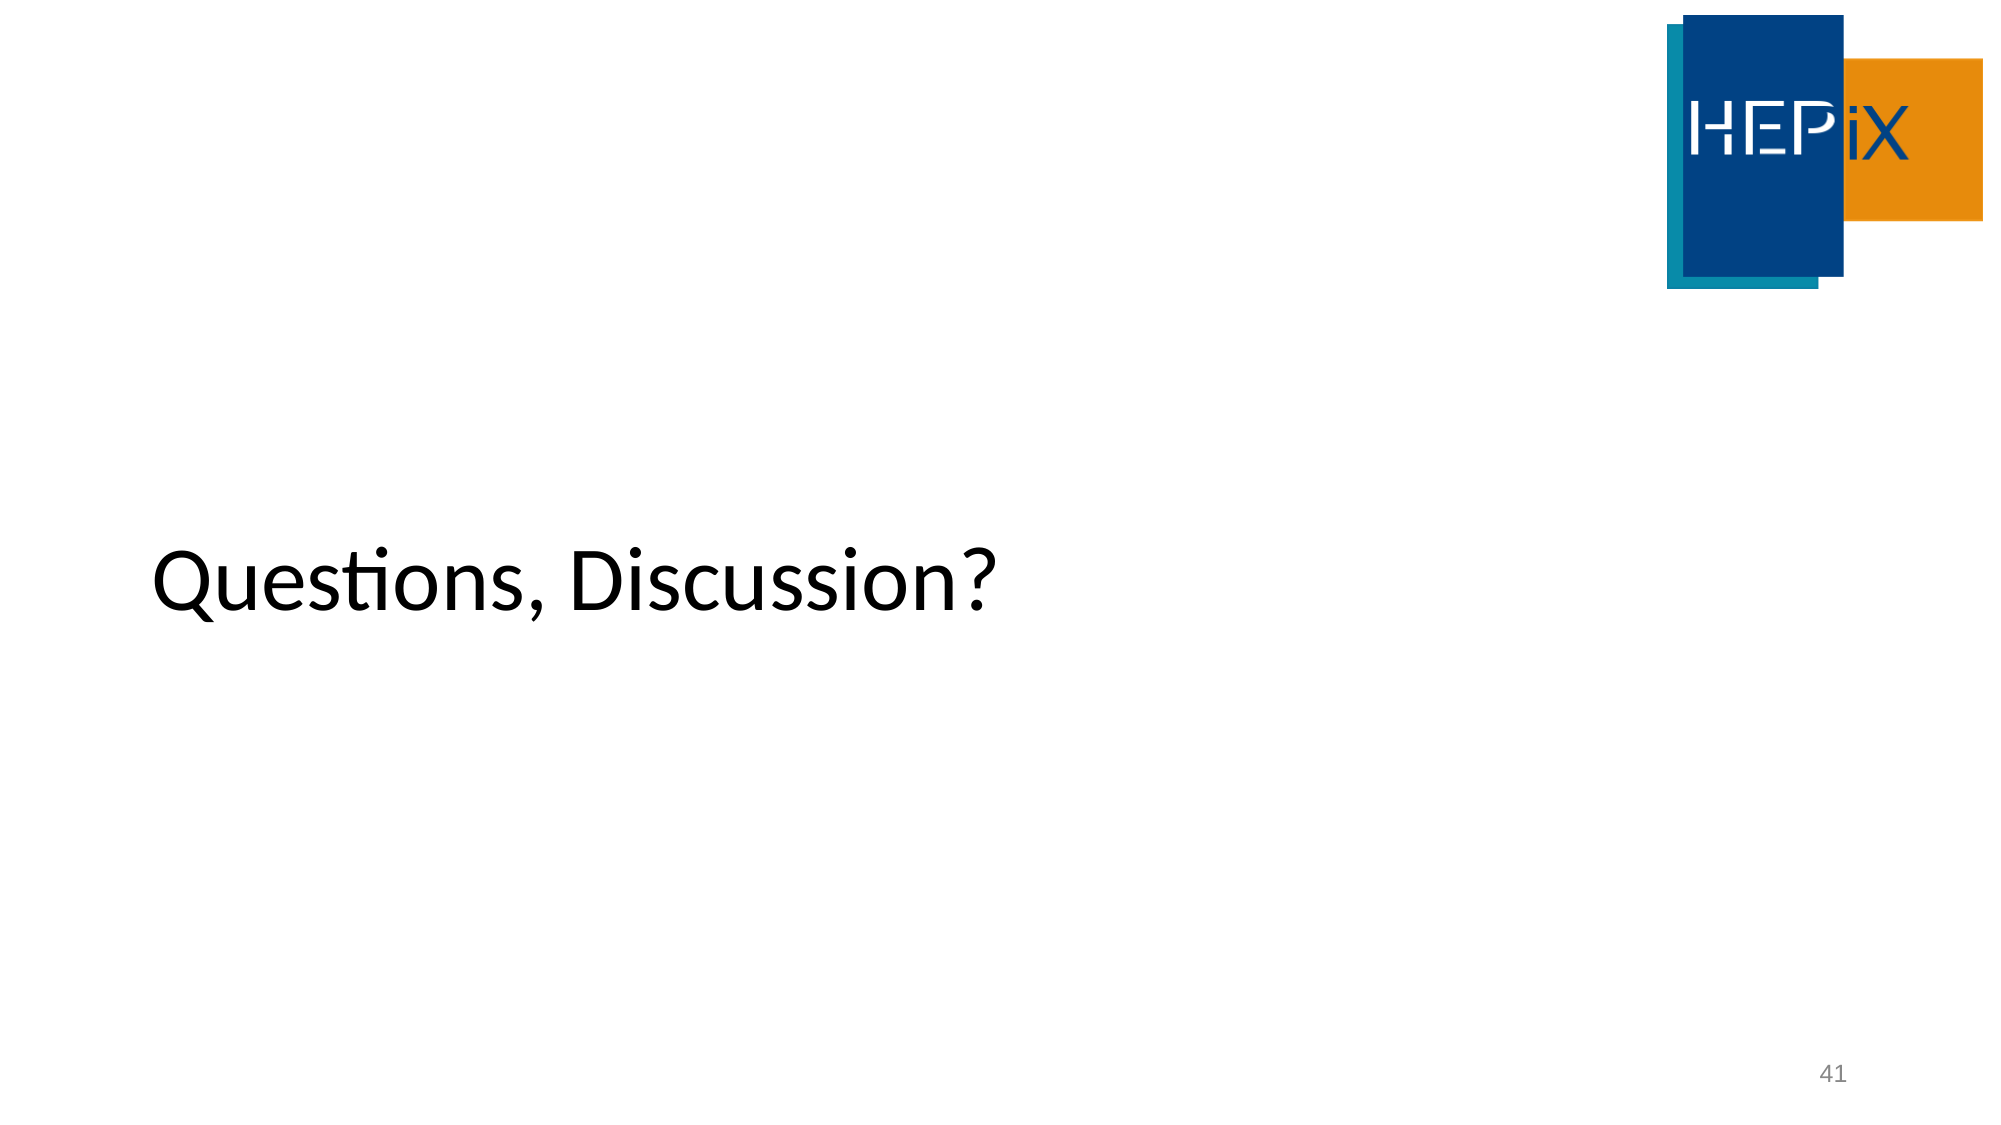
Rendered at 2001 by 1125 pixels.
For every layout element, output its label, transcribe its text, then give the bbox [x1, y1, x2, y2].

slide_number <number> [1412, 1042, 1863, 1103]
picture [1667, 15, 1983, 289]
title Questions, Discussion? [136, 280, 1862, 749]
